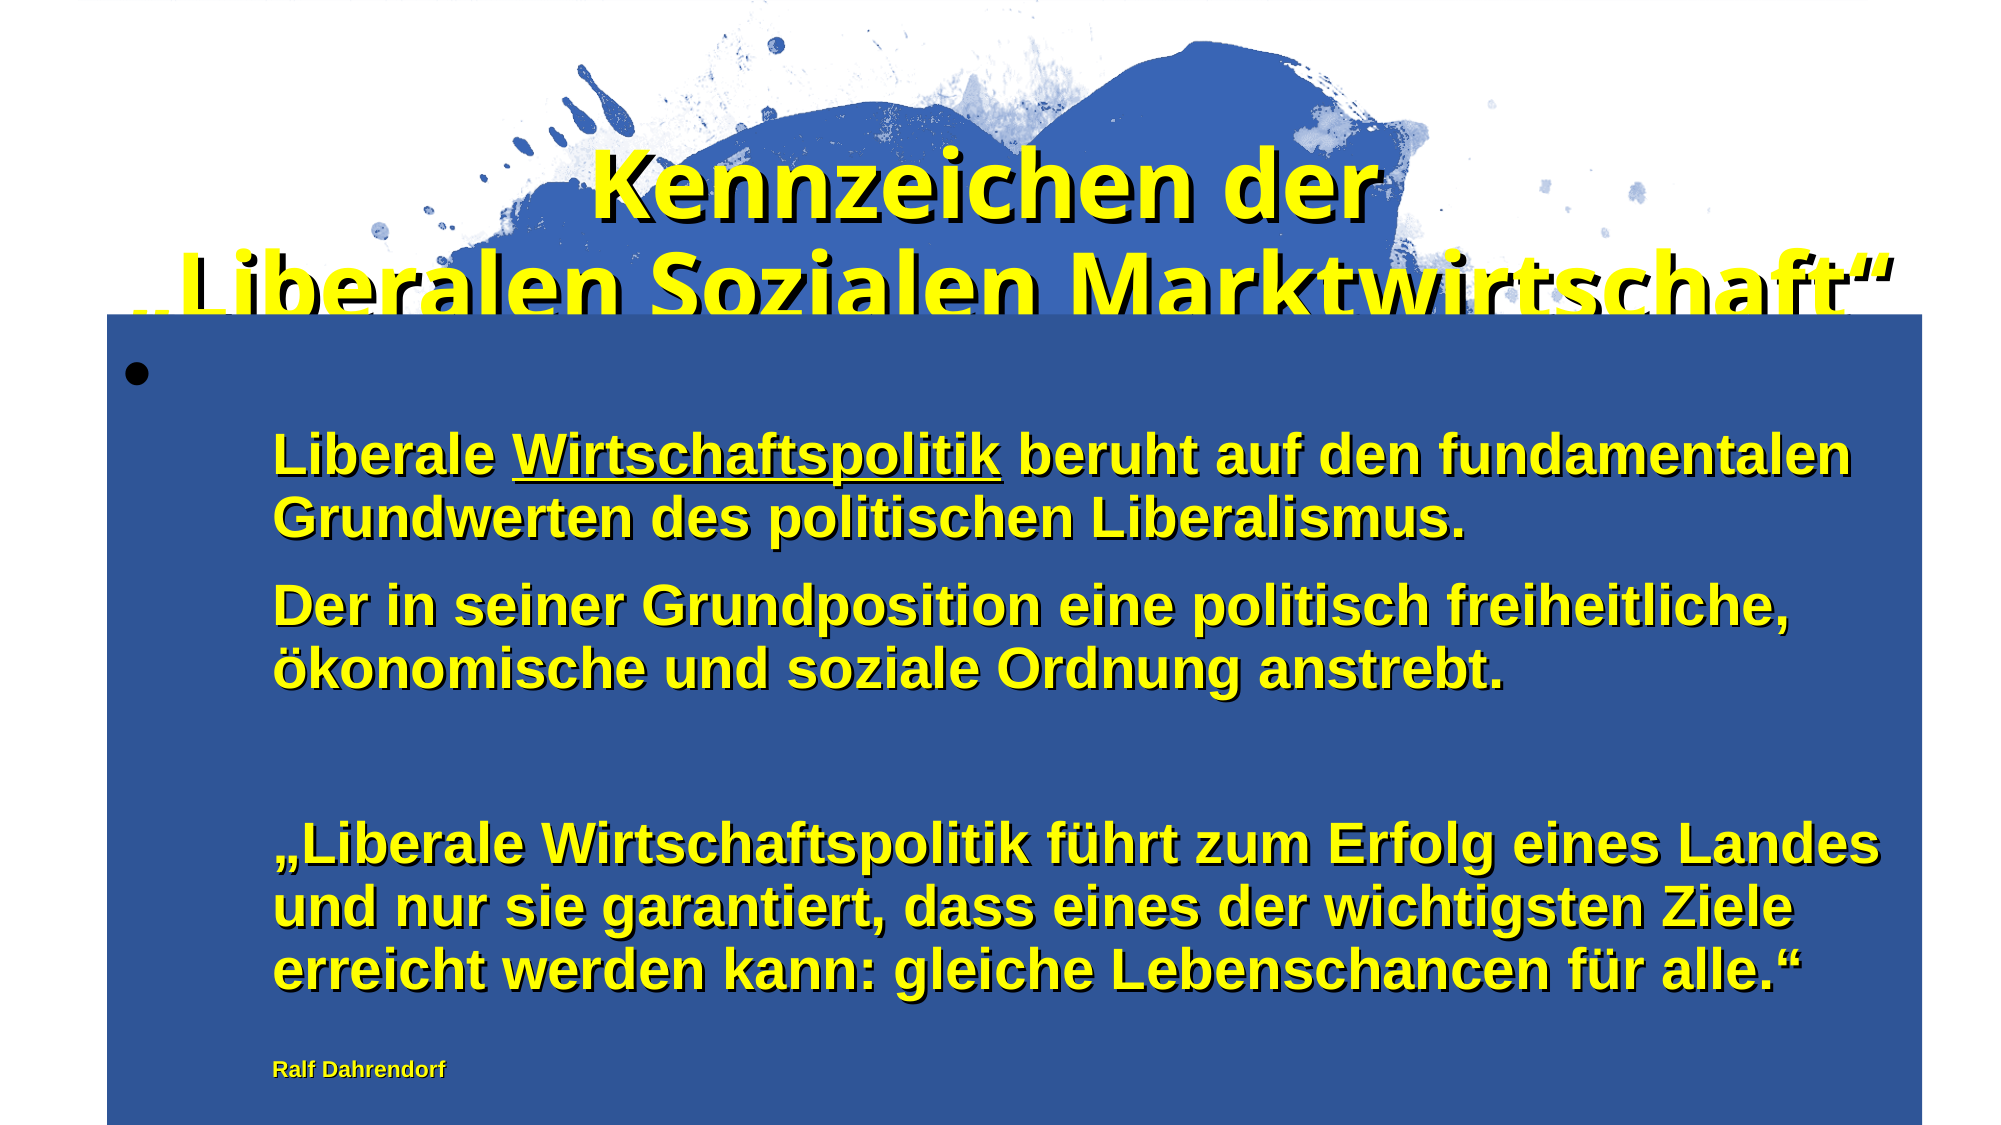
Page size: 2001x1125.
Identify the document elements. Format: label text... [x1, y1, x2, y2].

list Liberale Wirtschaftspolitik beruht auf den fundamentalen Grundwerten des politischen Liberalismus. Der in seiner Grundposition eine politisch freiheitliche, ökonomische und soziale Ordnung anstrebt. „Liberale Wirtschaftspolitik führt zum Erfolg eines Landes und nur sie garantiert, dass eines der wichtigsten Ziele erreicht werden kann: gleiche Lebenschancen für alle.“ Ralf Dahrendorf [107, 314, 1923, 1125]
title Kennzeichen der „Liberalen Sozialen Marktwirtschaft“ [101, 16, 1917, 350]
picture [0, 0, 2000, 1125]
